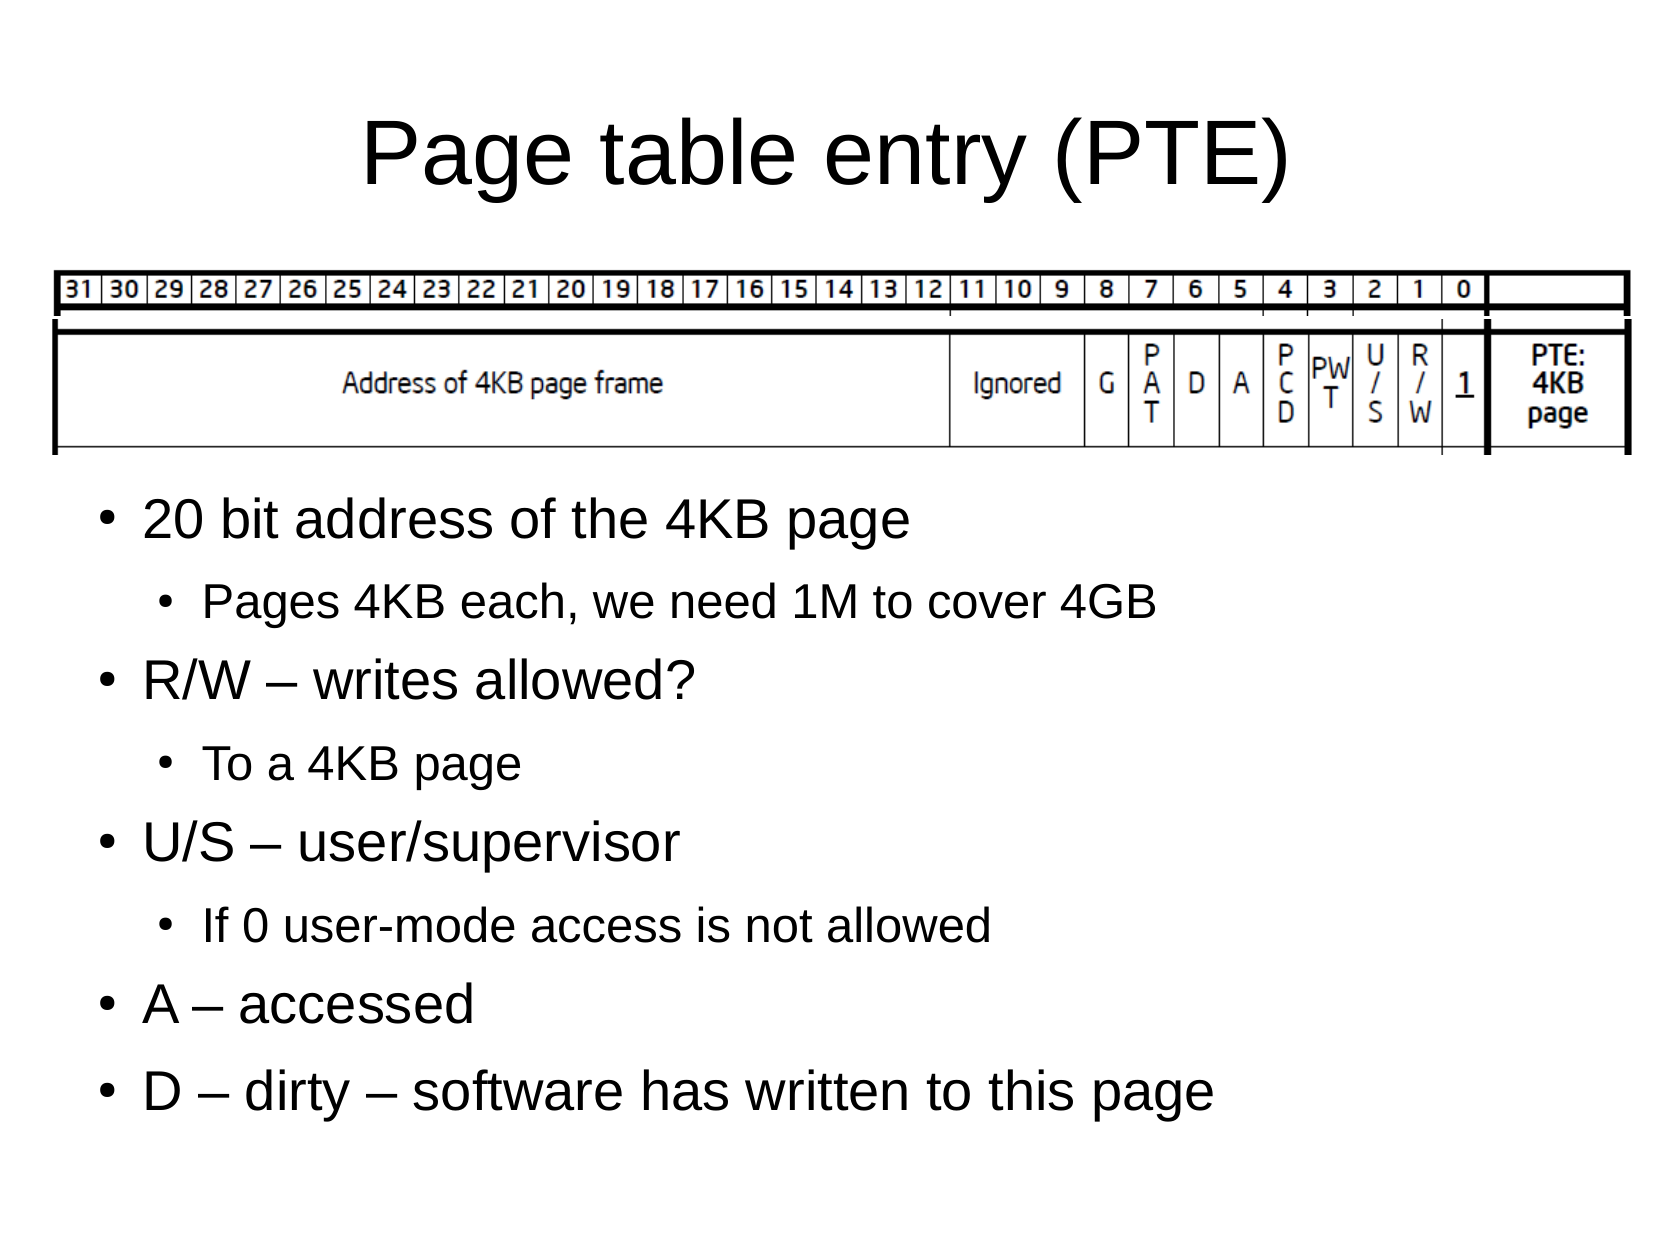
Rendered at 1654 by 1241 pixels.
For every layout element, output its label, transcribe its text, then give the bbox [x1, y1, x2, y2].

list 20 bit address of the 4KB page Pages 4KB each, we need 1M to cover 4GB R/W – writes allowed? To a 4KB page U/S – user/supervisor If 0 user-mode access is not allowed A – accessed D – dirty – software has written to this page [82, 487, 1571, 1126]
picture [42, 262, 1636, 316]
title Page table entry (PTE) [82, 49, 1571, 257]
picture [34, 319, 1646, 455]
